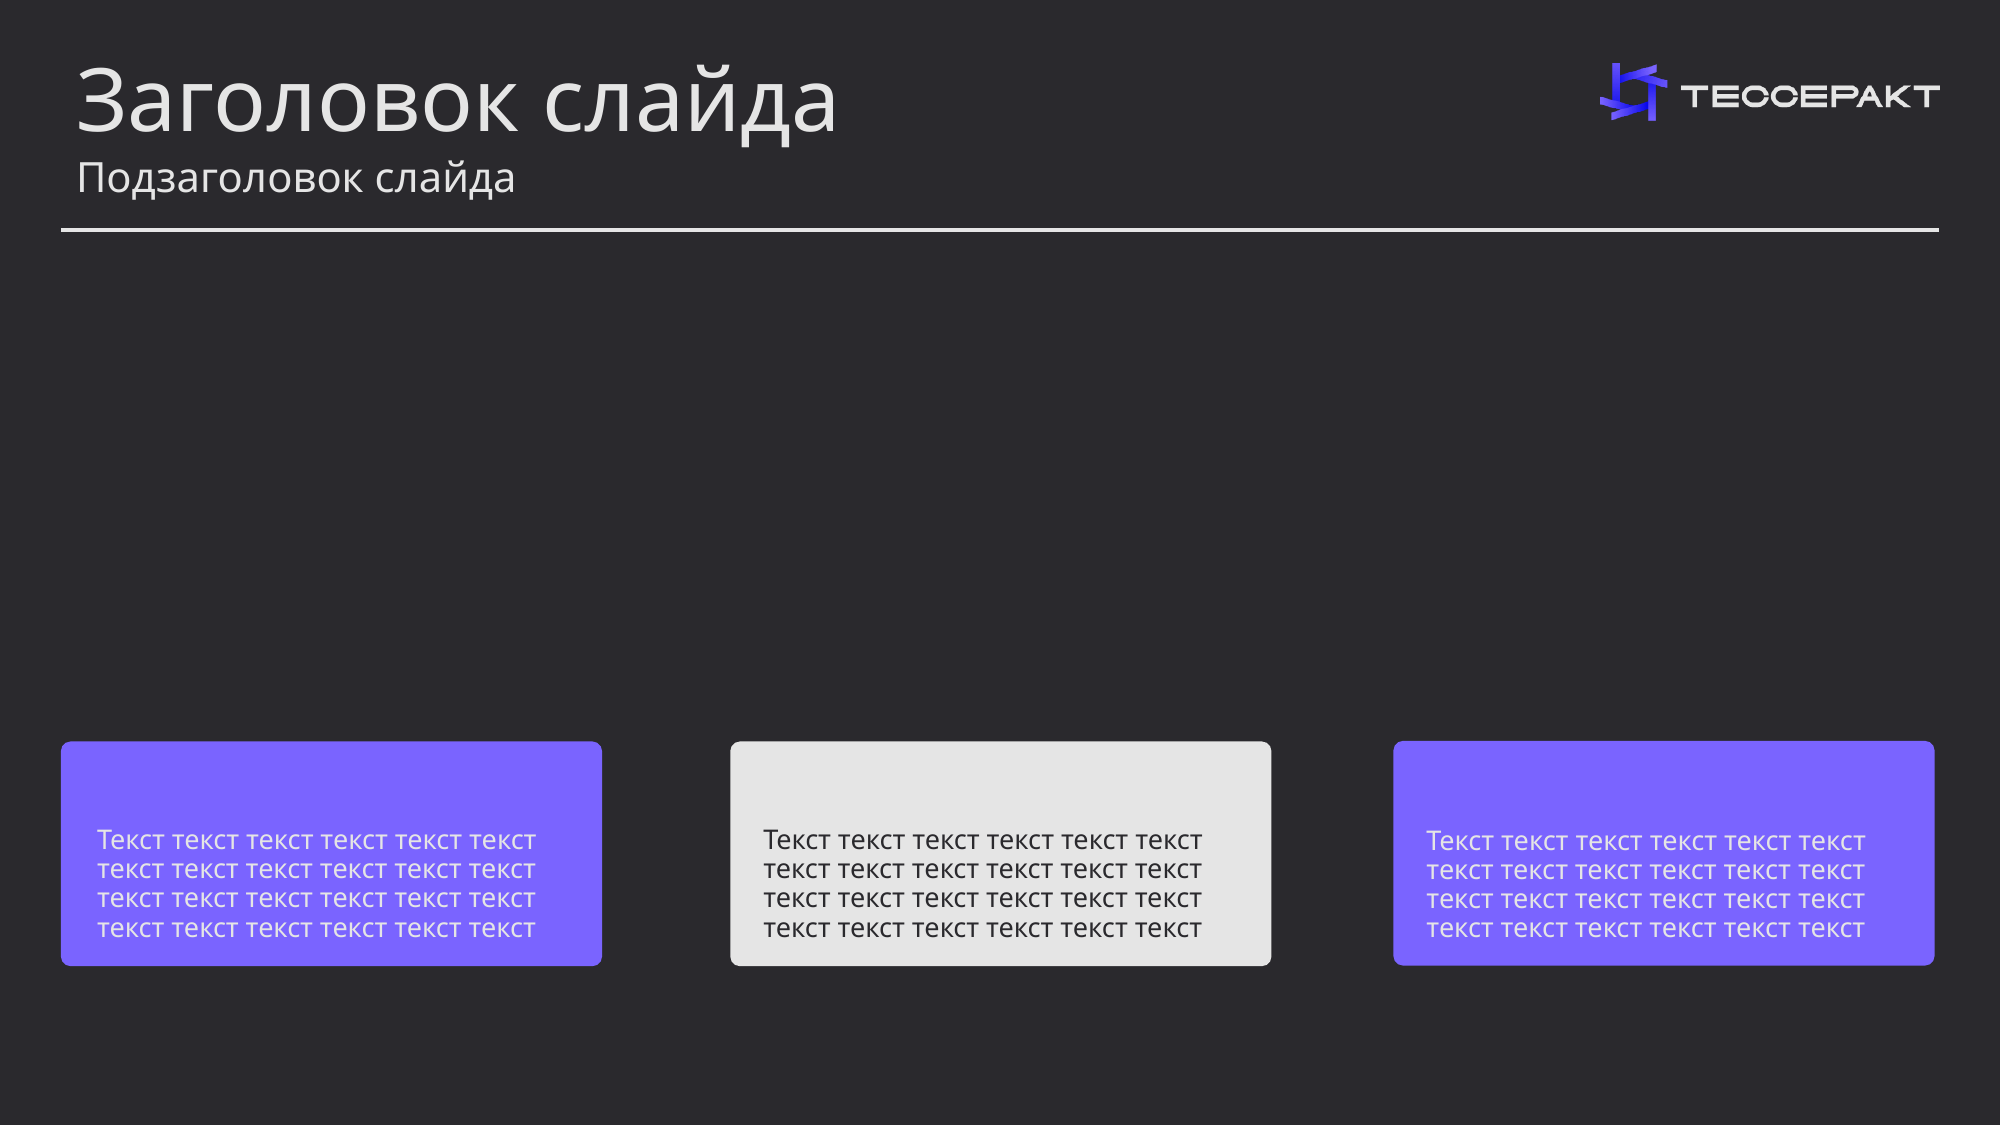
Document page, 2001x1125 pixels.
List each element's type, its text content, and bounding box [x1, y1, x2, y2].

text_box [60, 741, 603, 967]
text_box [730, 741, 1272, 967]
list Текст текст текст текст текст текст текст текст текст текст текст текст текст текст текст текст текст текст текст текст текст текст текст текст [748, 818, 1247, 952]
text_box [1393, 740, 1935, 966]
list Текст текст текст текст текст текст текст текст текст текст текст текст текст текст текст текст текст текст текст текст текст текст текст текст [82, 818, 580, 952]
list Текст текст текст текст текст текст текст текст текст текст текст текст текст текст текст текст текст текст текст текст текст текст текст текст [1411, 819, 1910, 953]
picture [1600, 63, 1940, 121]
text_box Заголовок слайда [60, 62, 1445, 158]
list Подзаголовок слайда [60, 152, 768, 237]
